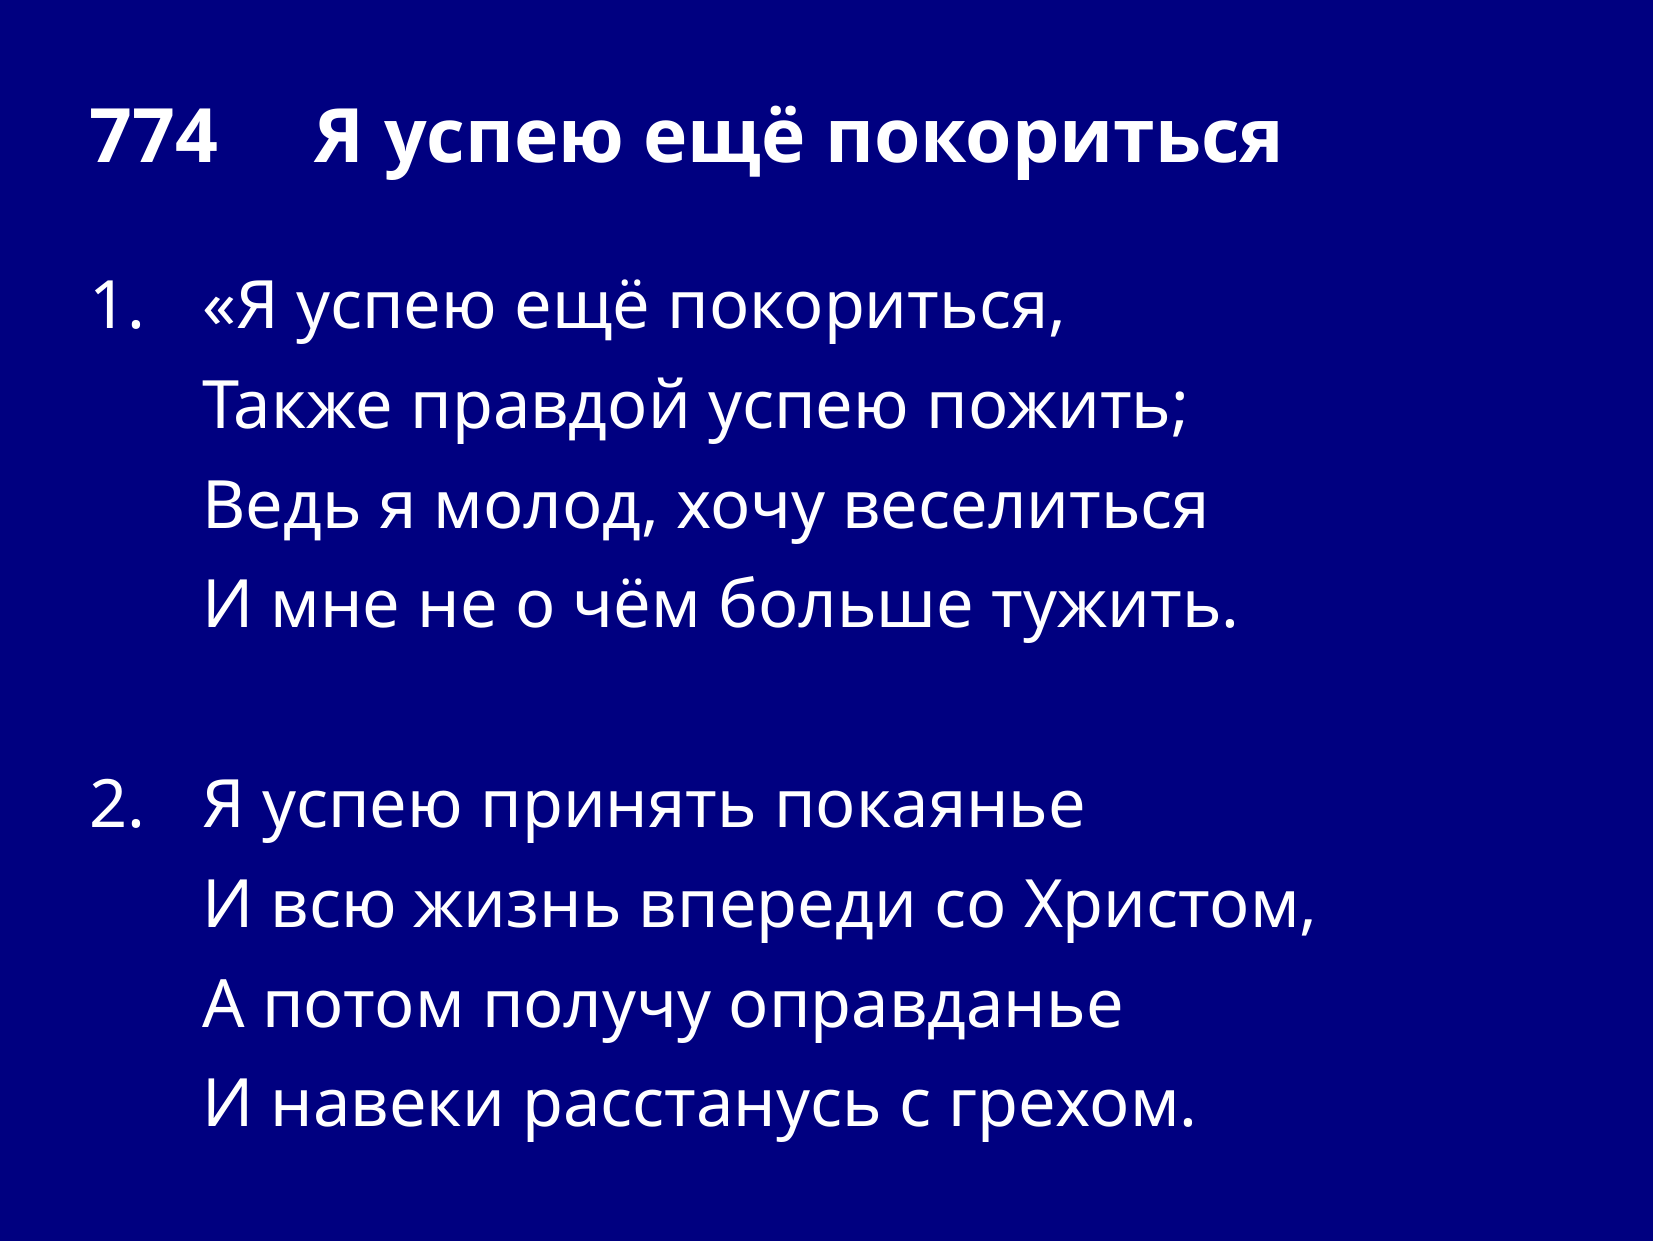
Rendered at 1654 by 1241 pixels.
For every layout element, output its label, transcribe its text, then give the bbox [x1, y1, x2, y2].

text_box 774 Я успею ещё покориться [75, 75, 1576, 188]
text_box 1. «Я успею ещё покориться, Также правдой успею пожить; Ведь я молод, хочу веселиться И мне не о чём больше тужить. 2. Я успею принять покаянье И всю жизнь впереди со Христом, А потом получу оправданье И навеки расстанусь с грехом. [75, 188, 1576, 1163]
